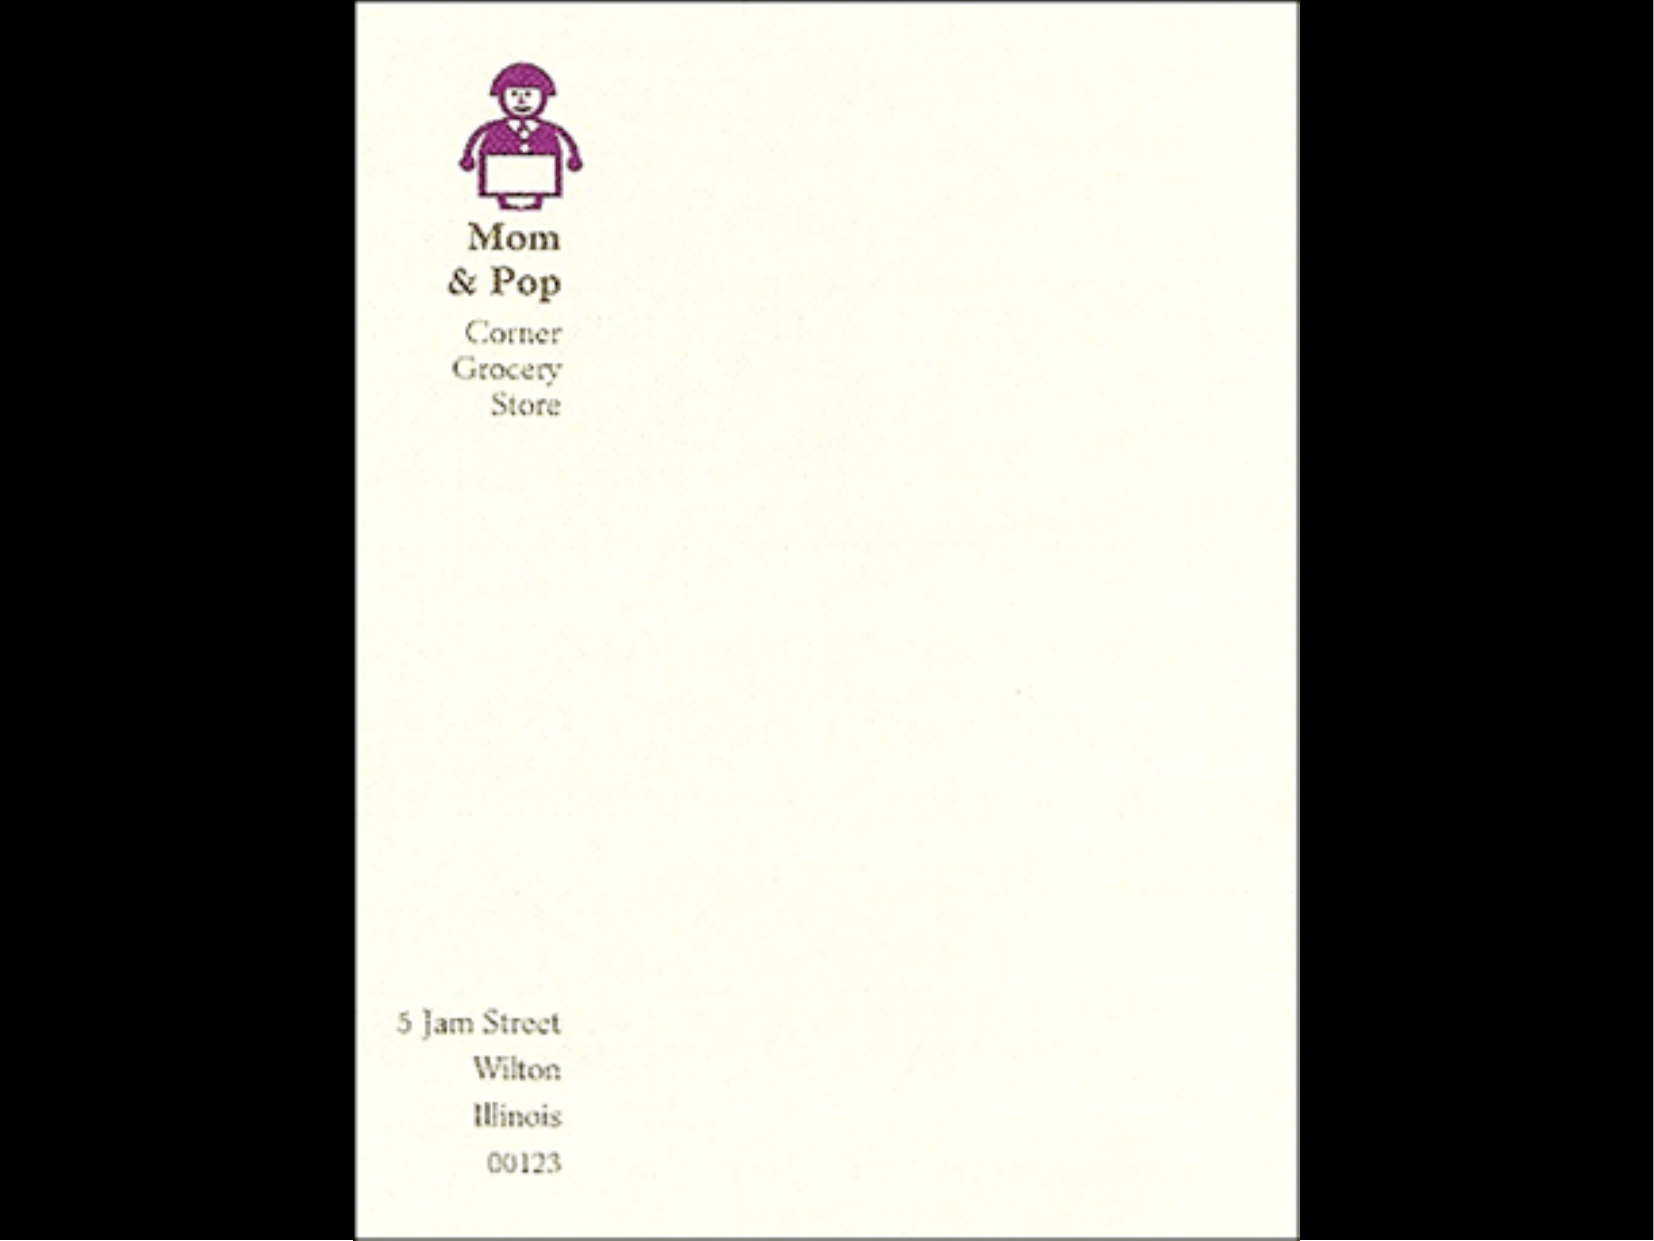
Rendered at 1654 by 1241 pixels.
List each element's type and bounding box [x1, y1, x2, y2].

picture [353, 0, 1300, 1241]
